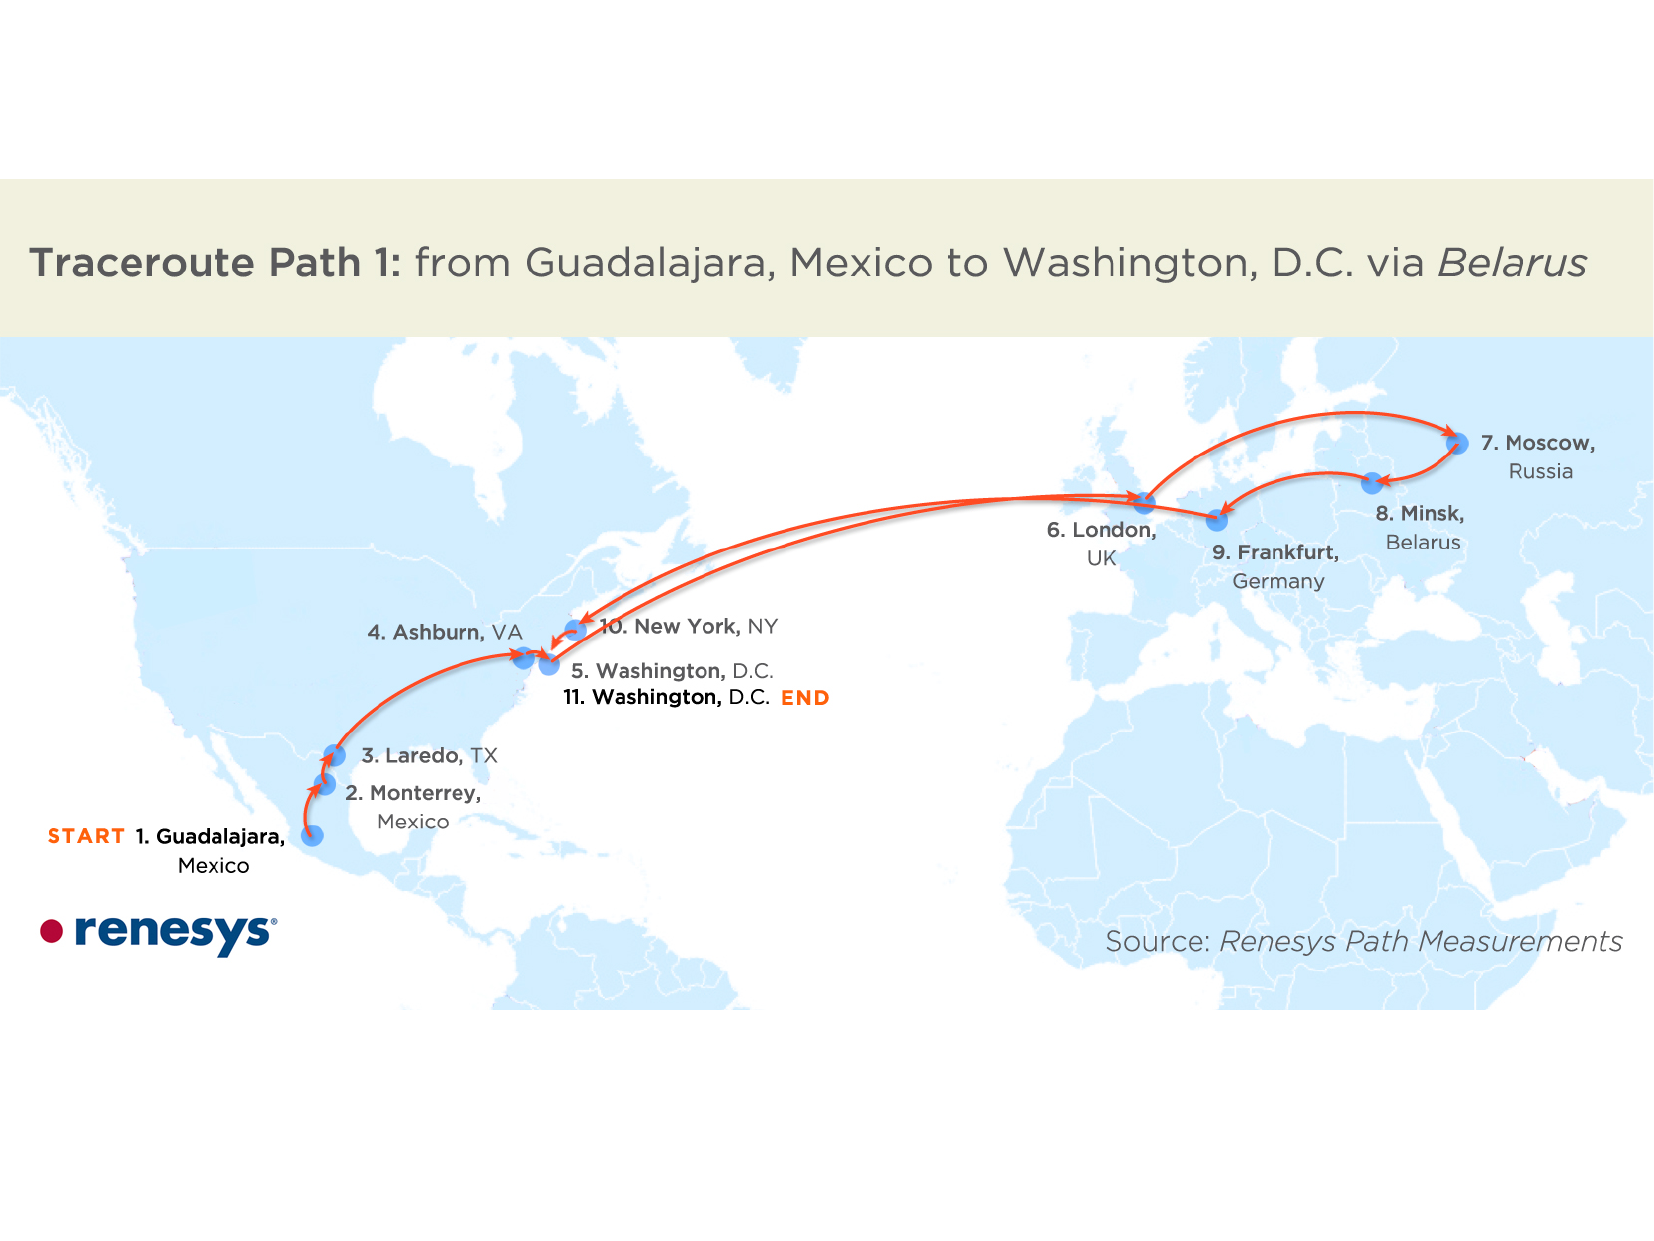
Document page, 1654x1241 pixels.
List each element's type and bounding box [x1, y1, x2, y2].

picture [0, 179, 1654, 1010]
